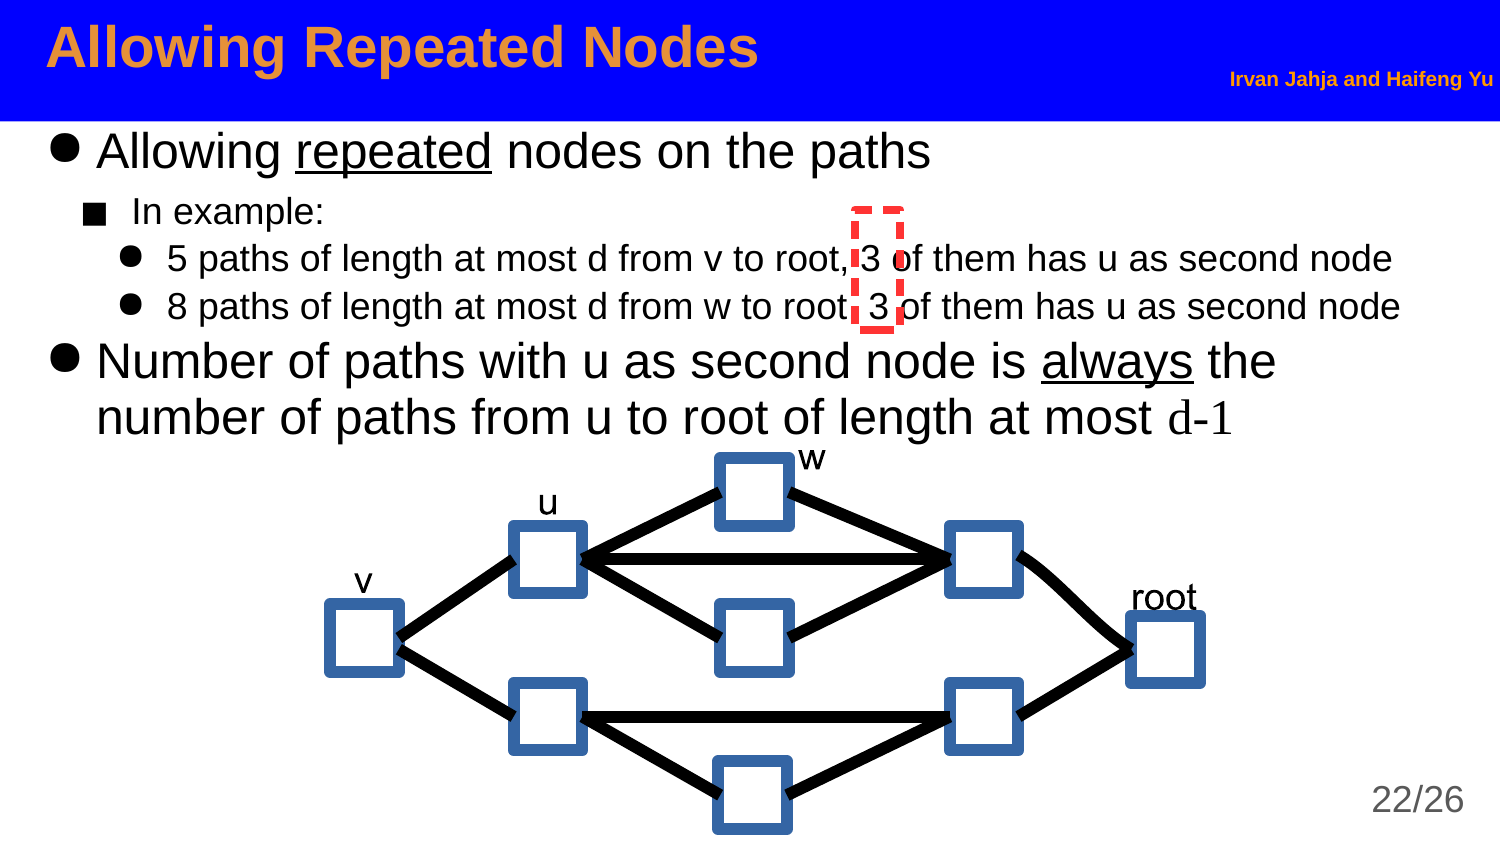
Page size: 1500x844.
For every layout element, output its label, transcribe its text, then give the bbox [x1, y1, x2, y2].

text_box [720, 458, 789, 526]
text_box [1186, 583, 1197, 610]
text_box [1166, 589, 1185, 611]
text_box [354, 573, 373, 593]
list Allowing repeated nodes on the paths In example: 5 paths of length at most d from v to root, 3 of them has u as second node 8 paths of length at most d from w to root, 3 of them has u as second node Number of paths with u as second node is always the number of paths from u to root of length at most d-1 [45, 114, 1443, 181]
text_box [513, 525, 583, 594]
text_box [1145, 589, 1164, 611]
text_box [720, 604, 789, 672]
title Allowing Repeated Nodes [45, 0, 1443, 94]
text_box [949, 525, 1019, 594]
text_box [798, 450, 826, 470]
text_box [718, 761, 787, 829]
text_box [513, 682, 583, 751]
text_box [1131, 615, 1201, 683]
text_box [1133, 589, 1145, 610]
text_box [949, 682, 1019, 751]
text_box [539, 494, 556, 515]
text_box [330, 604, 399, 672]
